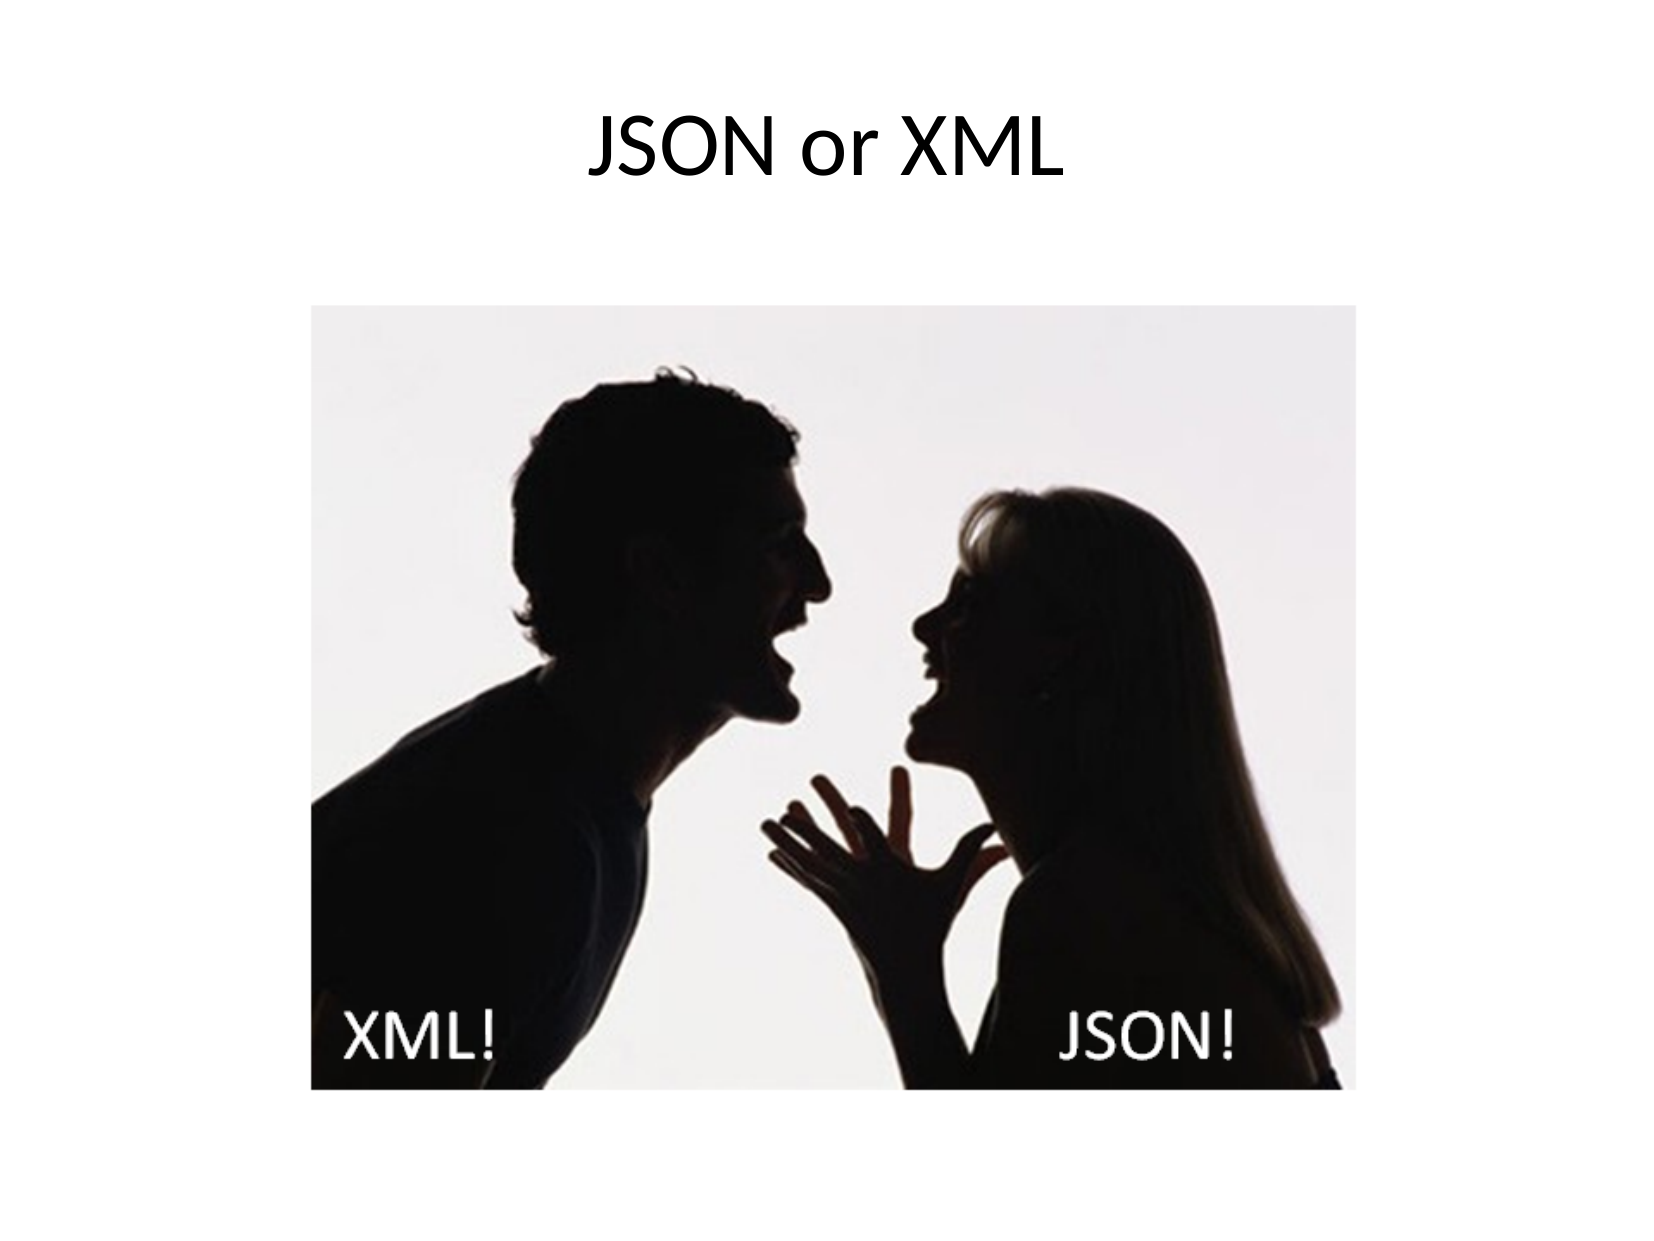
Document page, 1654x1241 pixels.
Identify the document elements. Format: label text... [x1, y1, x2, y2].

title JSON or XML [82, 49, 1571, 257]
picture [296, 304, 1358, 1093]
